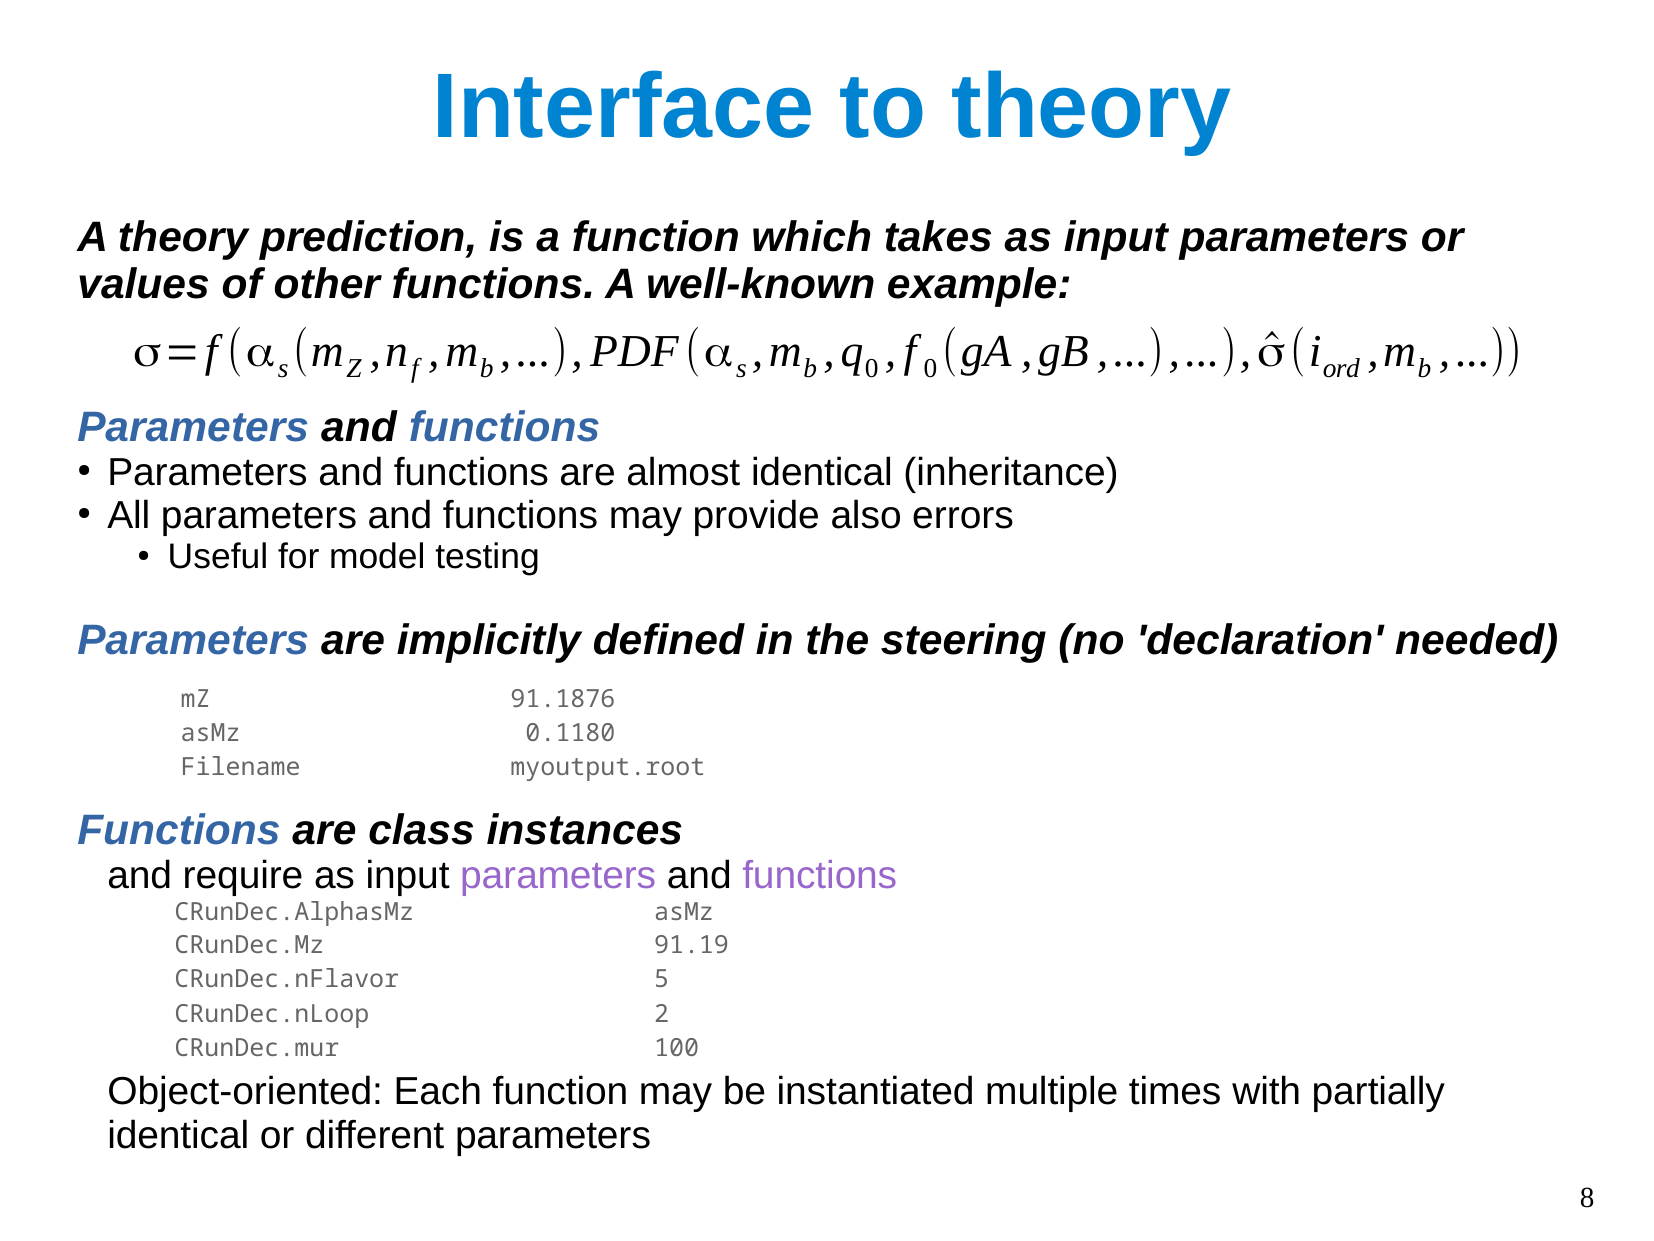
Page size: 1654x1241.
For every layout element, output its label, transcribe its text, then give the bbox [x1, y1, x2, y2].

title Interface to theory [70, 35, 1595, 178]
text_box mZ 91.1876 asMz 0.1180 Filename myoutput.root [165, 673, 811, 776]
text_box CRunDec.AlphasMz asMz CRunDec.Mz 91.19 CRunDec.nFlavor 5 CRunDec.nLoop 2 CRunDec.mur 100 [159, 885, 863, 1048]
list A theory prediction, is a function which takes as input parameters or values of other functions. A well-known example: Parameters and functions Parameters and functions are almost identical (inheritance) All parameters and functions may provide also errors Useful for model testing Parameters are implicitly defined in the steering (no 'declaration' needed) Functions are class instances and require as input parameters and functions Object-oriented: Each function may be instantiated multiple times with partially identical or different parameters [47, 212, 1595, 1158]
chart [121, 324, 1534, 384]
